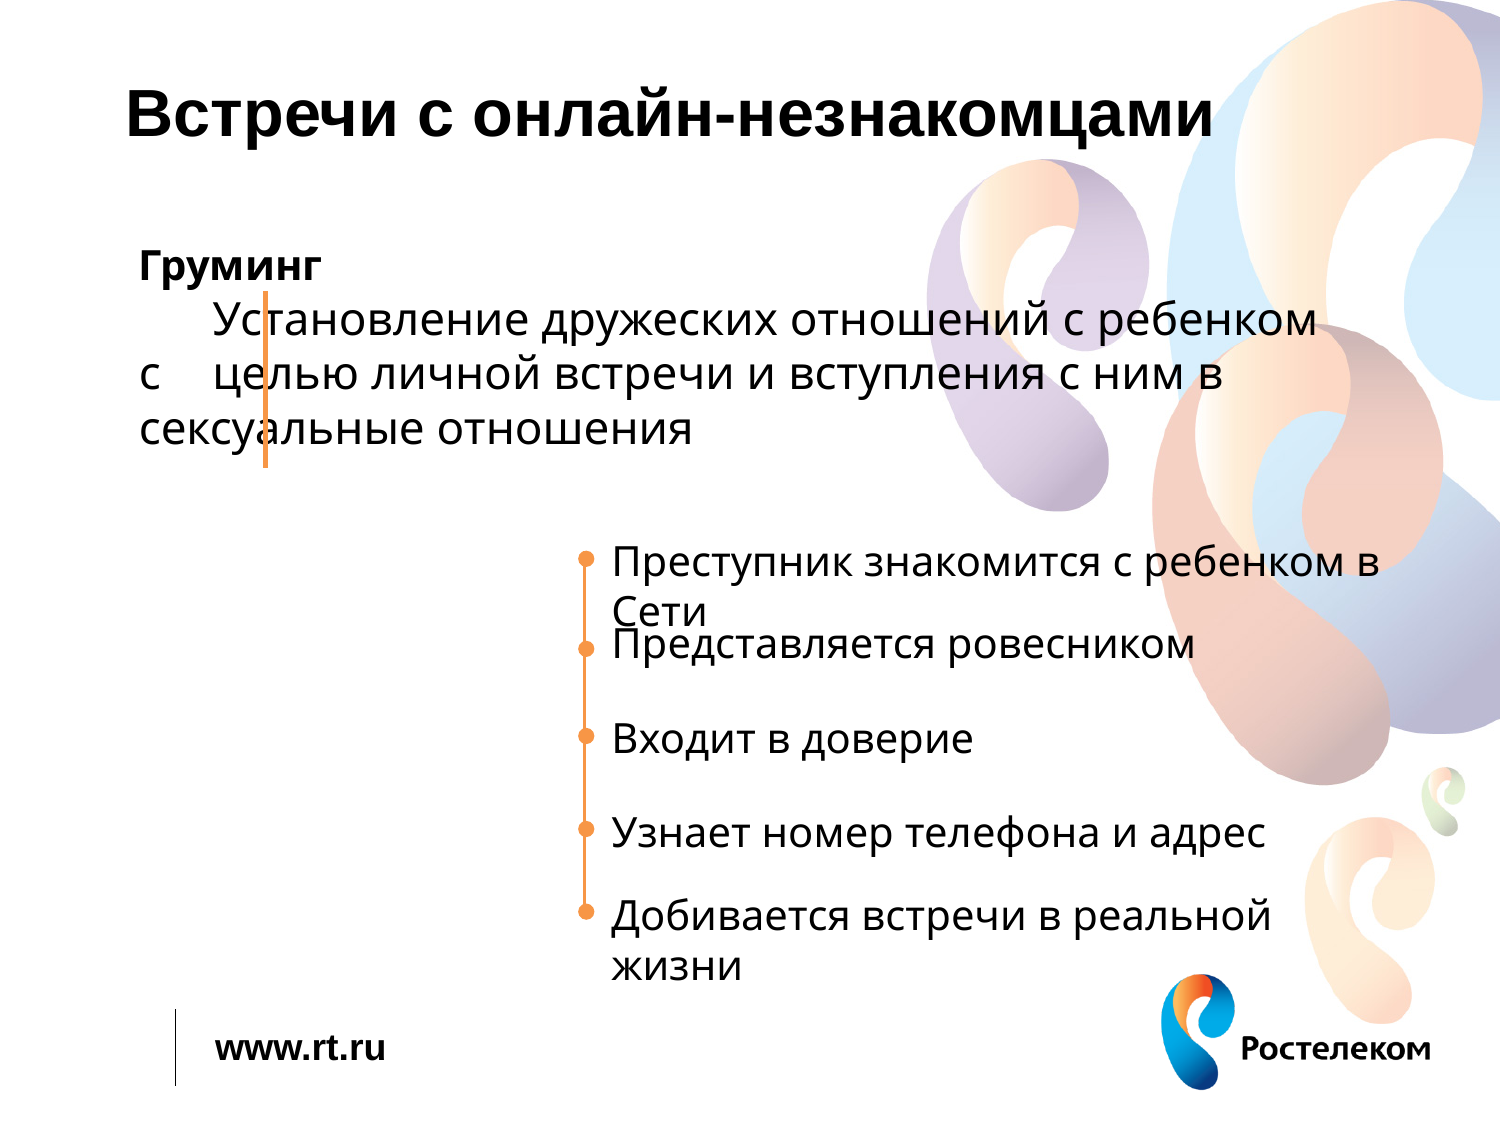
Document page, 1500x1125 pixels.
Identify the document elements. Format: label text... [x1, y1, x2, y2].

text_box [578, 550, 595, 567]
text_box Узнает номер телефона и адрес [596, 798, 1412, 864]
text_box Представляется ровесником [596, 609, 1412, 675]
text_box Груминг Установление дружеских отношений с ребенком с целью личной встречи и вступления с ним в сексуальные отношения [123, 231, 1341, 462]
text_box [578, 903, 595, 920]
text_box [578, 640, 595, 657]
picture [926, 0, 1500, 1125]
text_box Входит в доверие [596, 704, 1412, 770]
text_box [578, 820, 595, 838]
text_box Добивается встречи в реальной жизни [596, 881, 1412, 997]
text_box Преступник знакомится с ребенком в Сети [596, 527, 1412, 609]
text_box [578, 727, 595, 745]
text_box Встречи с онлайн-незнакомцами [125, 70, 1450, 210]
